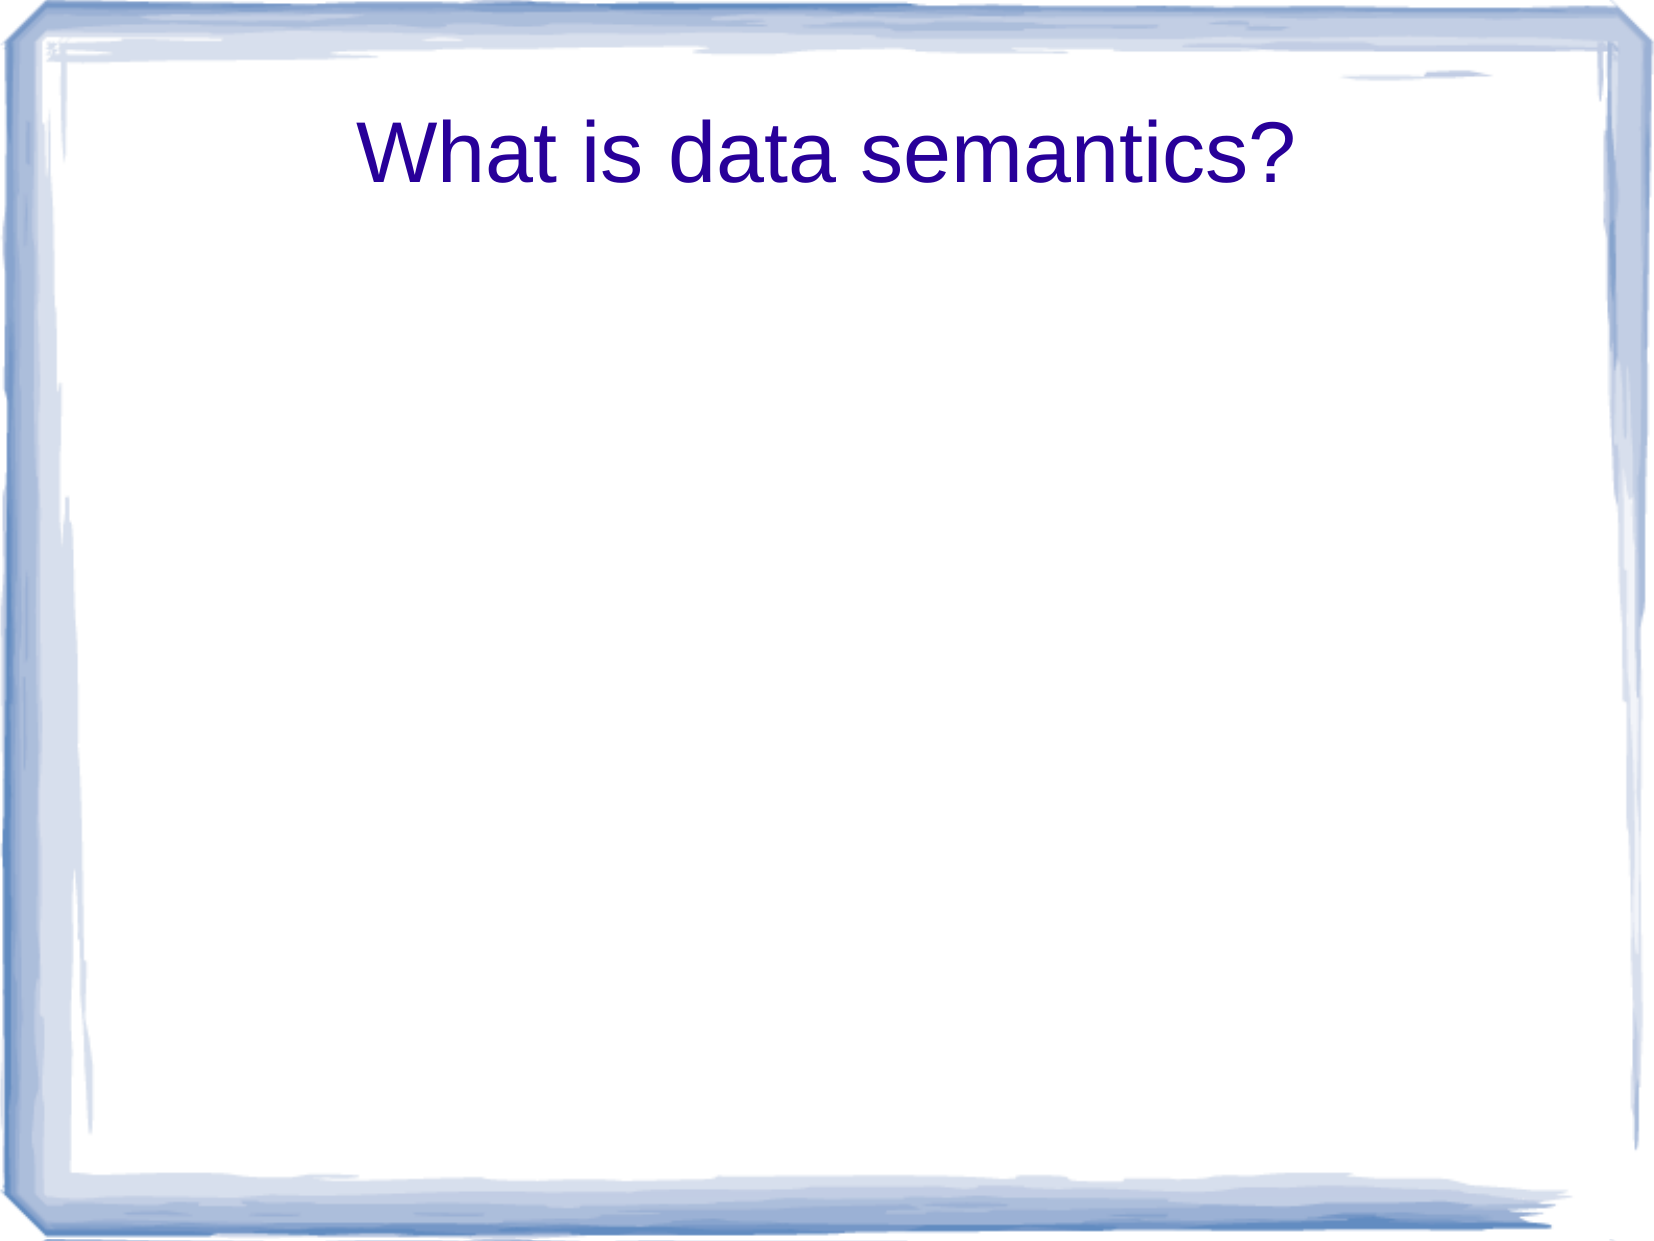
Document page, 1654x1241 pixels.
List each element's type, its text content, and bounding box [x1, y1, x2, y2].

picture [0, 0, 1654, 1241]
title What is data semantics? [82, 49, 1571, 257]
